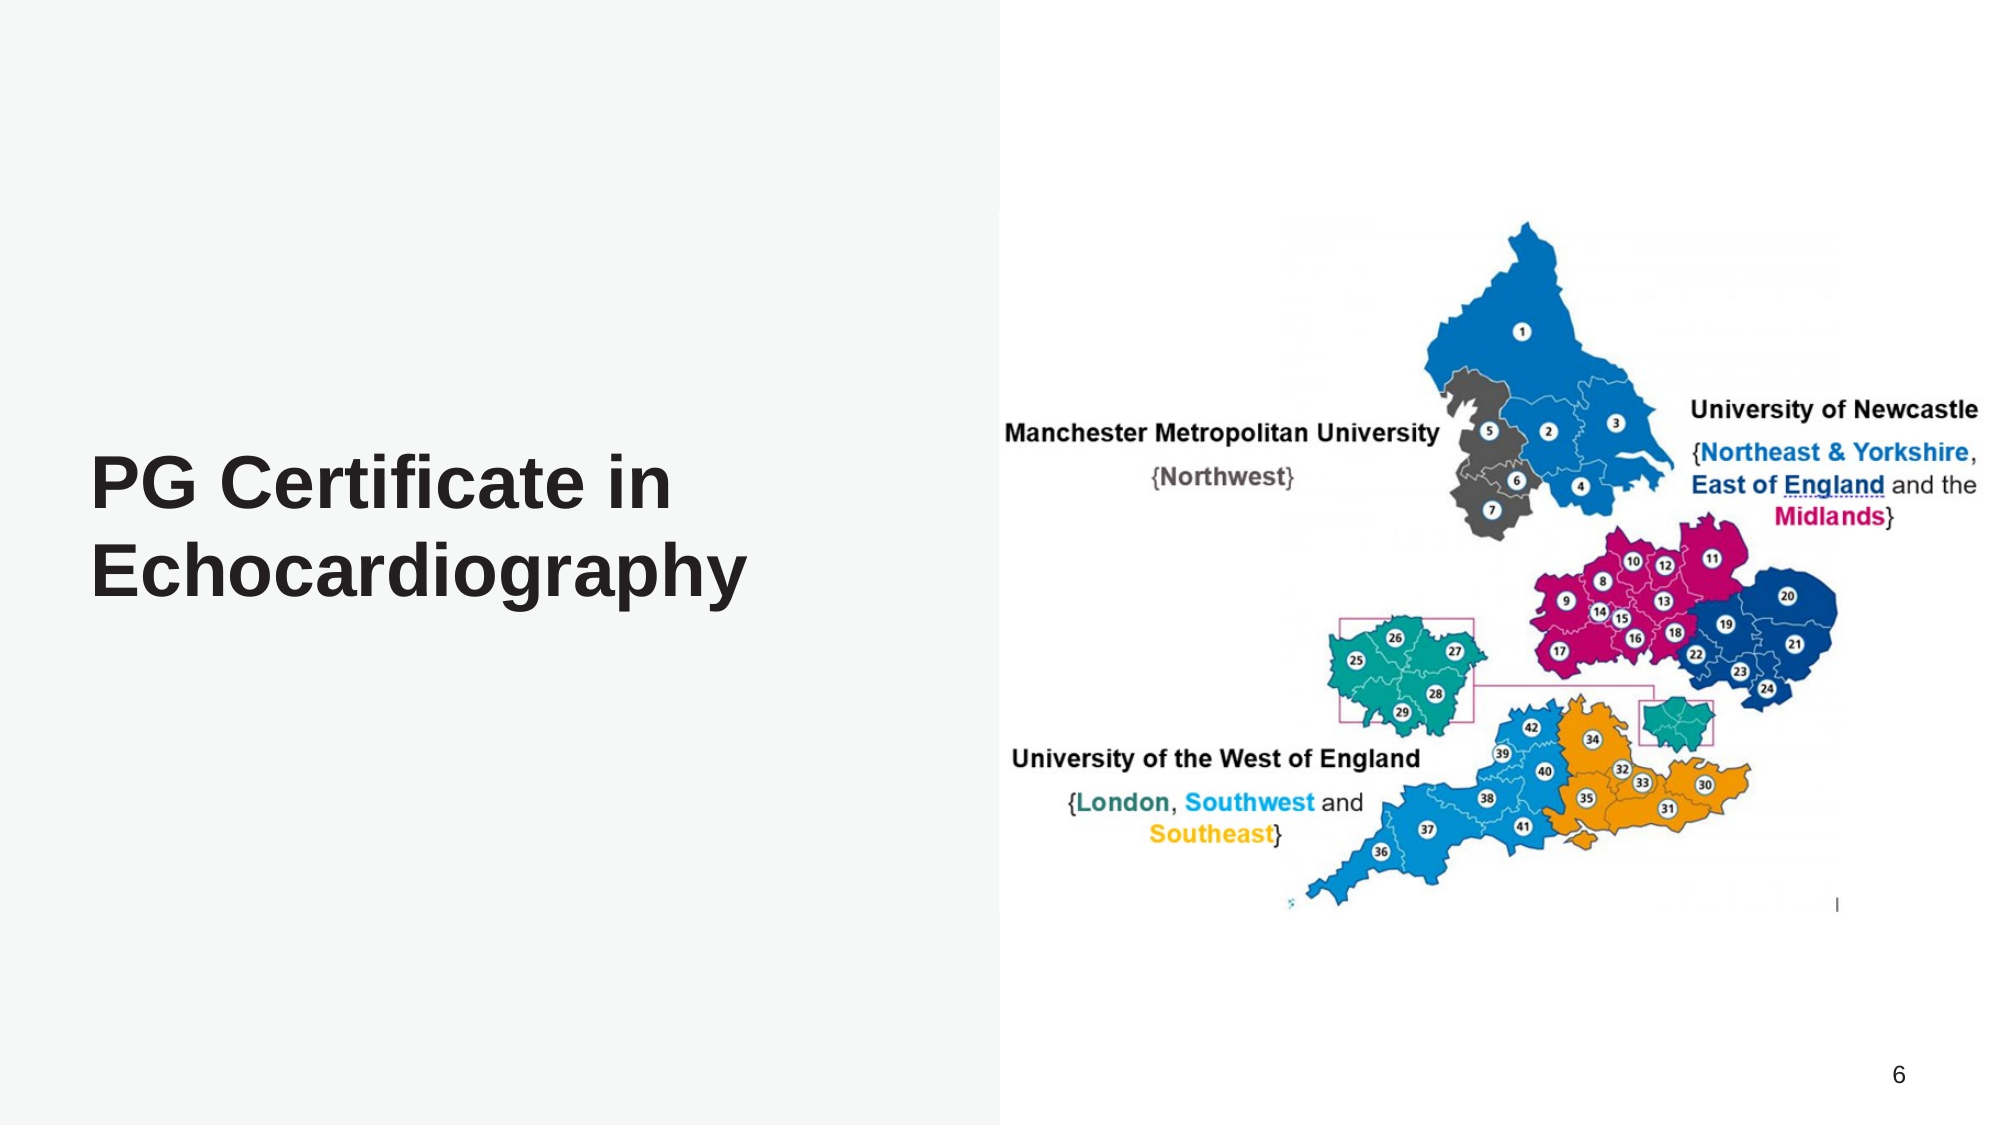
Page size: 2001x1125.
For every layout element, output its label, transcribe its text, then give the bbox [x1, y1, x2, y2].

title PG Certificate in Echocardiography [75, 428, 881, 665]
picture [999, 212, 2000, 913]
